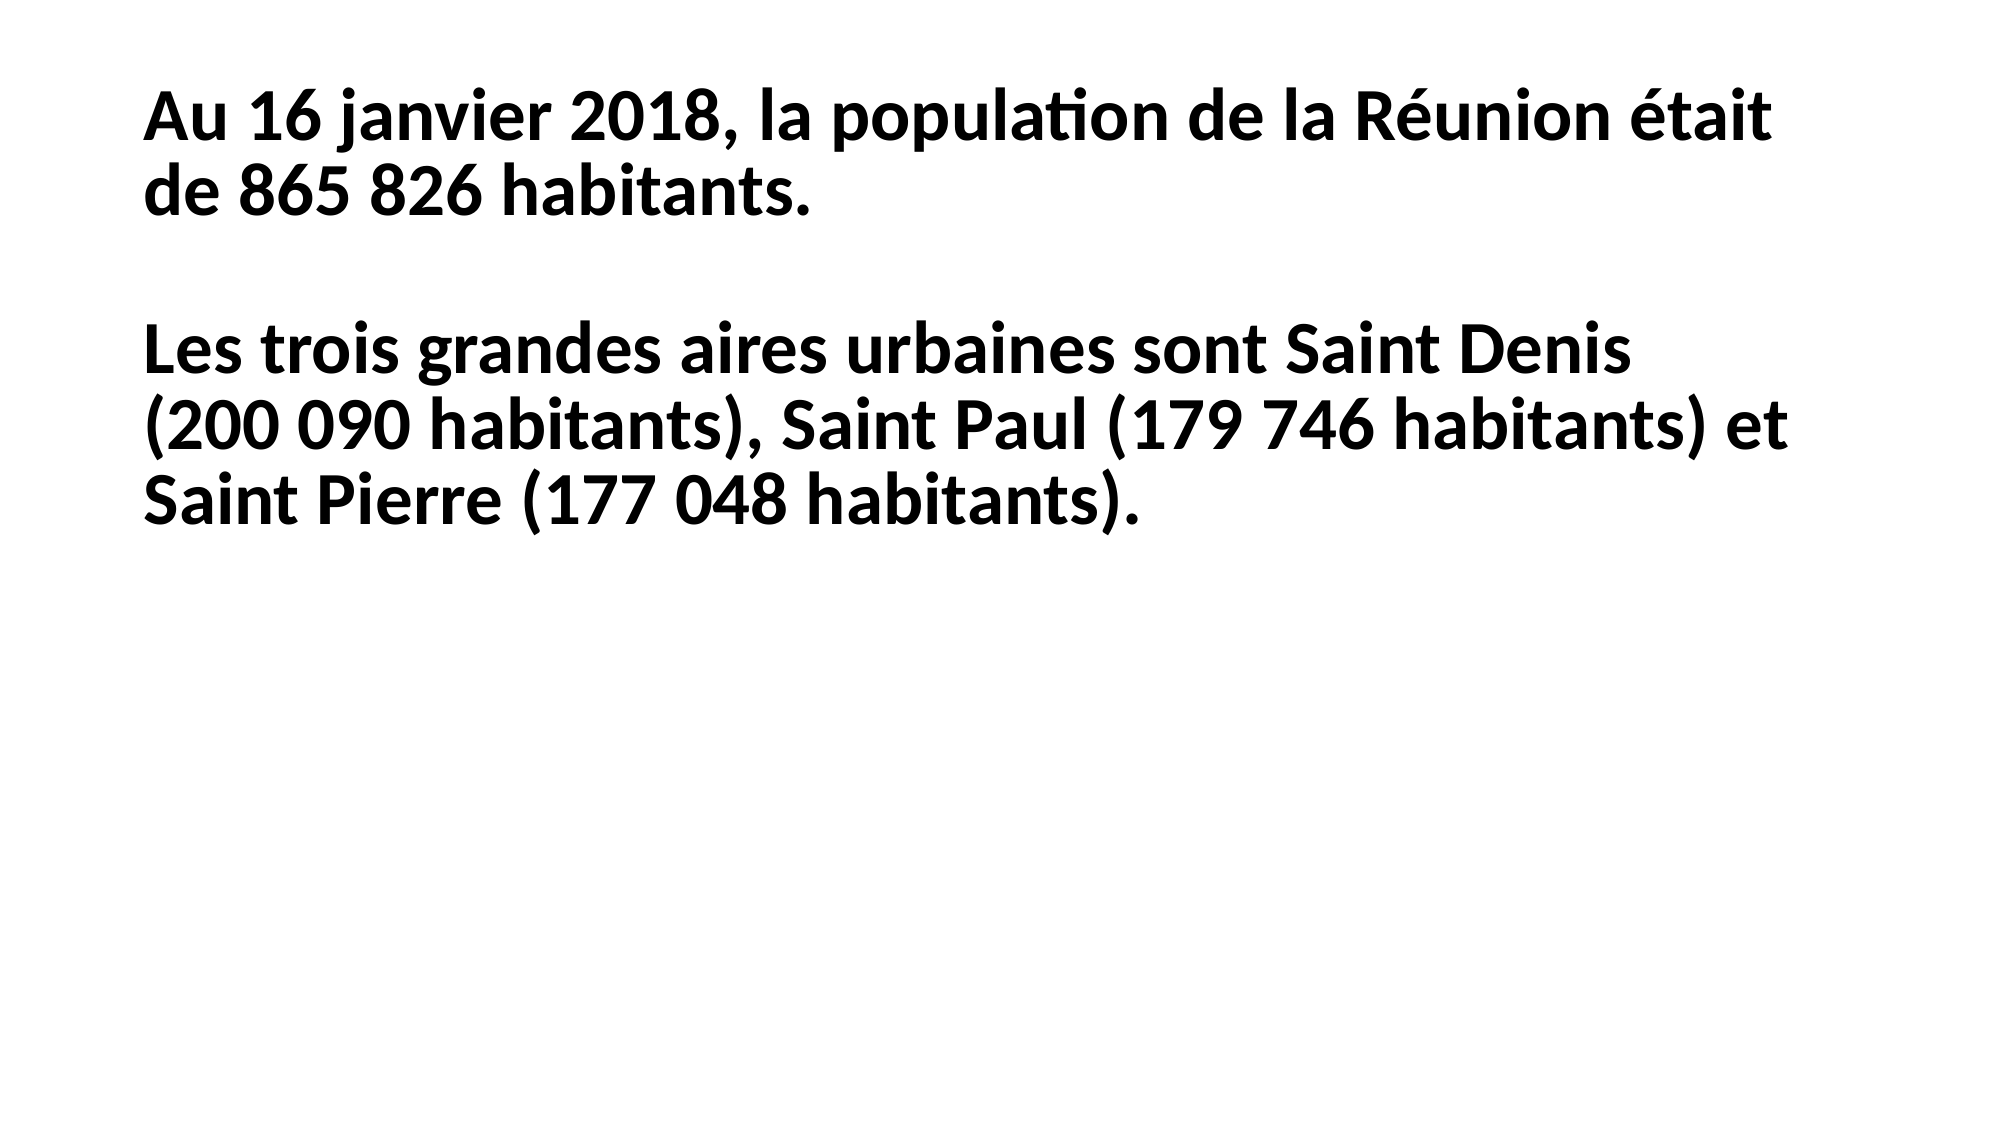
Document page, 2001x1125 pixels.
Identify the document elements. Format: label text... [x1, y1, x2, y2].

text_box Au 16 janvier 2018, la population de la Réunion était de 865 826 habitants. Les trois grandes aires urbaines sont Saint Denis (200 090 habitants), Saint Paul (179 746 habitants) et Saint Pierre (177 048 habitants). [128, 76, 1885, 677]
